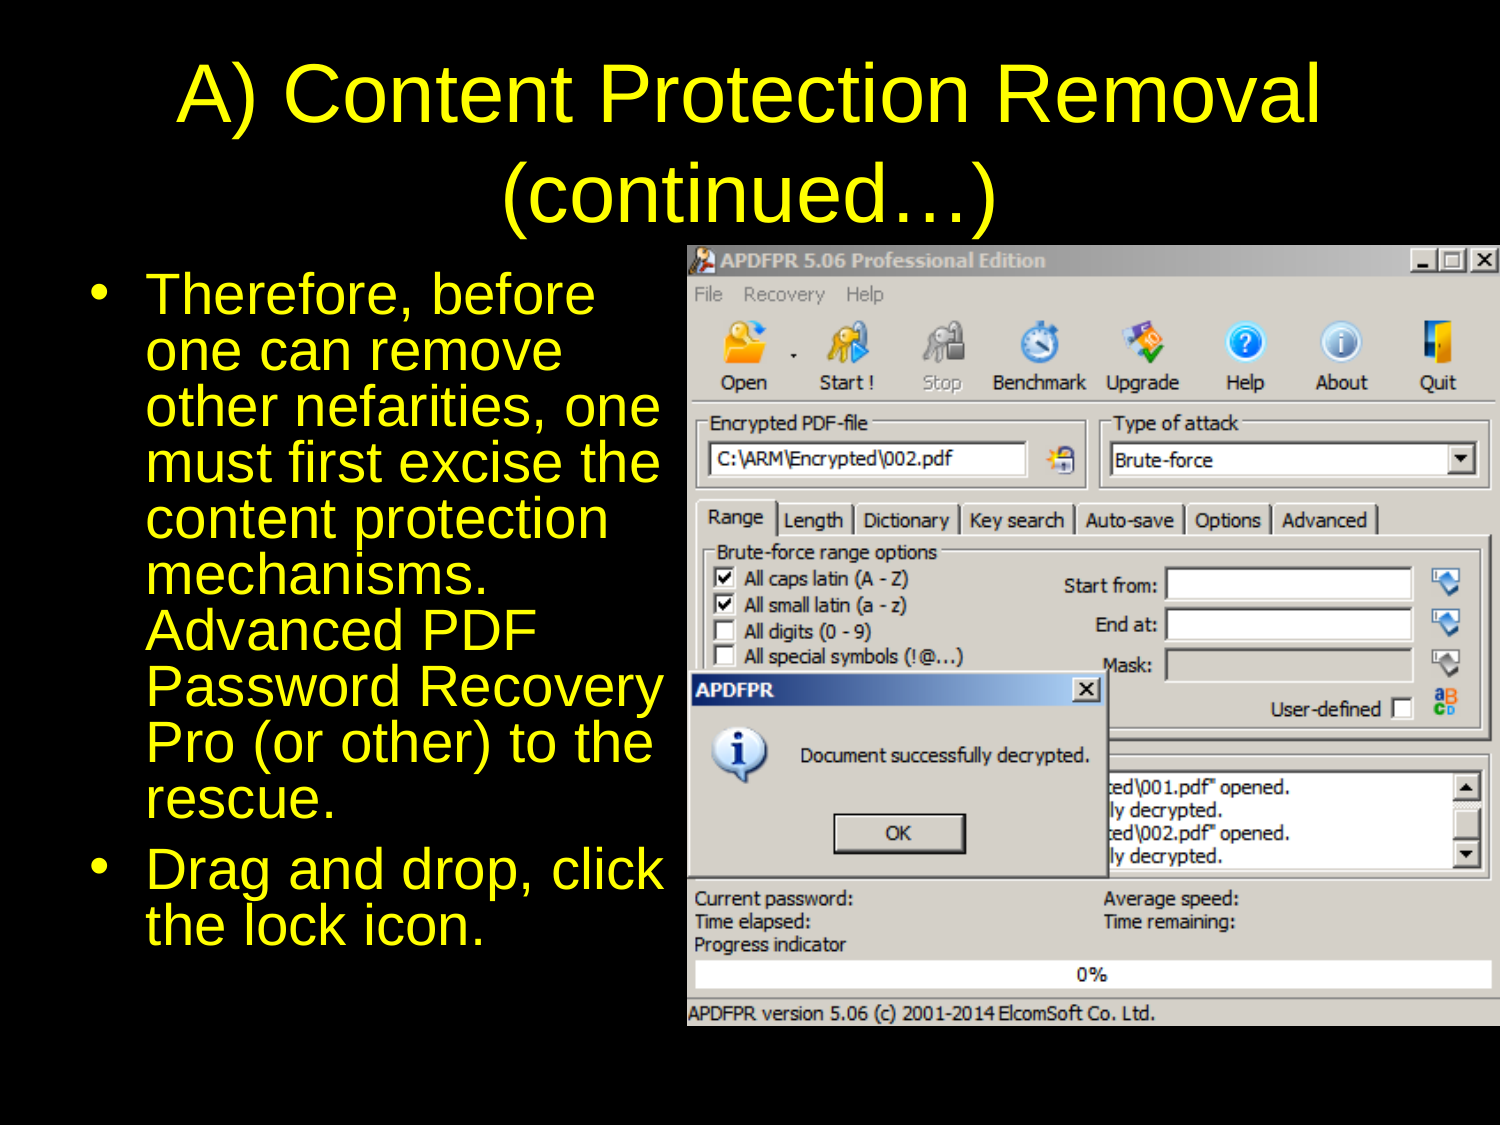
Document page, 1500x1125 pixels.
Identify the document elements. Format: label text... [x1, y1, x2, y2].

picture [687, 245, 1500, 1027]
title A) Content Protection Removal (continued…) [75, 31, 1426, 247]
list Therefore, before one can remove other nefarities, one must first excise the content protection mechanisms. Advanced PDF Password Recovery Pro (or other) to the rescue. Drag and drop, click the lock icon. [74, 262, 687, 1006]
